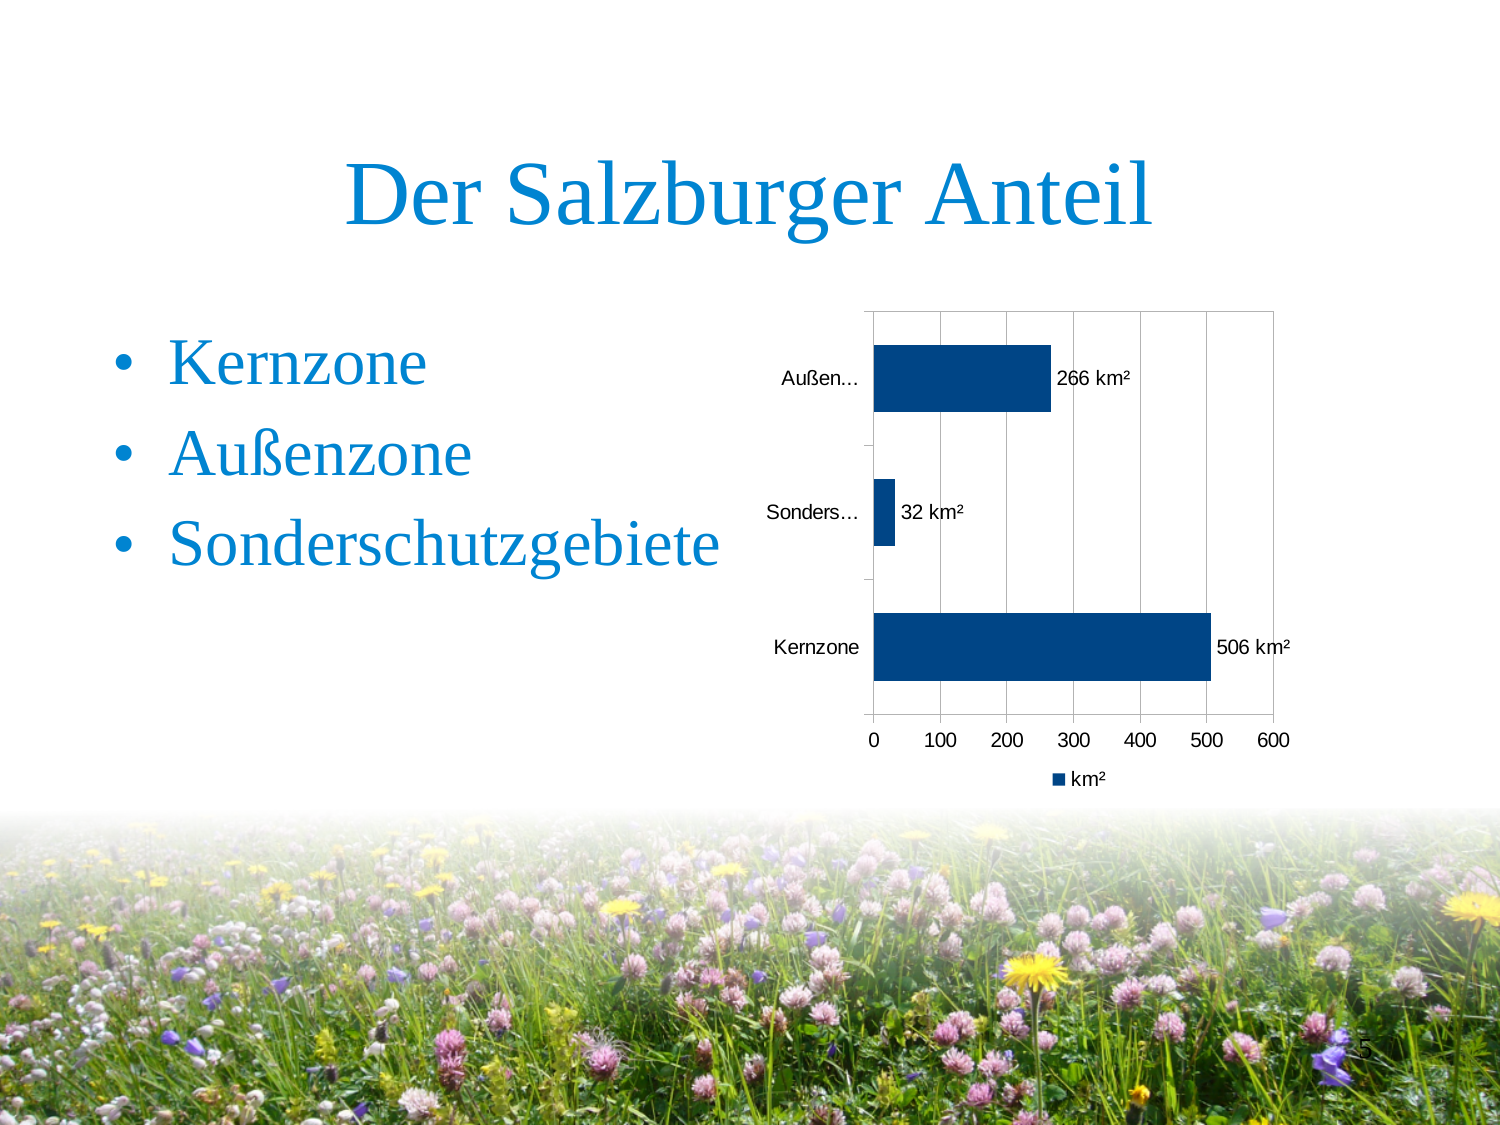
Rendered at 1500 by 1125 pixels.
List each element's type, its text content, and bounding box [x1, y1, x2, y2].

title Der Salzburger Anteil [112, 76, 1388, 312]
picture [0, 0, 1500, 1125]
list Kernzone Außenzone Sonderschutzgebiete [112, 324, 735, 581]
chart [765, 265, 1388, 798]
